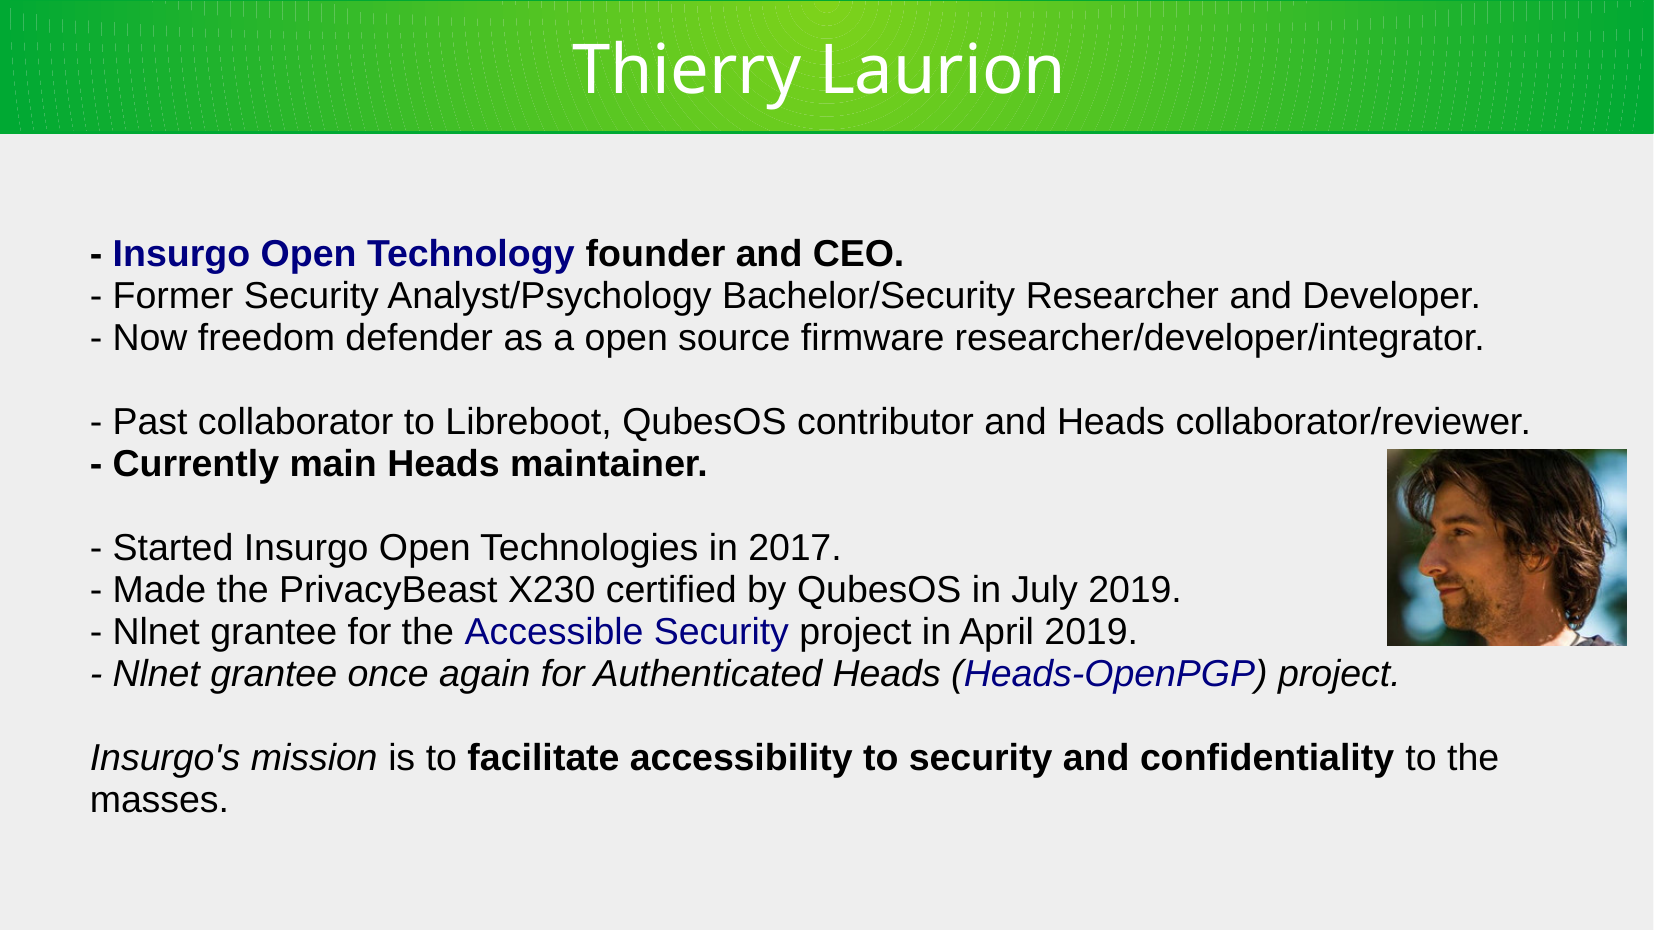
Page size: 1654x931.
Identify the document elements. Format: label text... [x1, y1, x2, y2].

title Thierry Laurion [73, 14, 1565, 119]
picture [1387, 449, 1627, 646]
text_box - Insurgo Open Technology founder and CEO. - Former Security Analyst/Psychology Bachelor/Security Researcher and Developer. - Now freedom defender as a open source firmware researcher/developer/integrator. - Past collaborator to Libreboot, QubesOS contributor and Heads collaborator/reviewer. - Currently main Heads maintainer. - Started Insurgo Open Technologies in 2017. - Made the PrivacyBeast X230 certified by QubesOS in July 2019. - Nlnet grantee for the Accessible Security project in April 2019. - Nlnet grantee once again for Authenticated Heads (Heads-OpenPGP) project. Insurgo's mission is to facilitate accessibility to security and confidentiality to the masses. [75, 225, 1613, 870]
